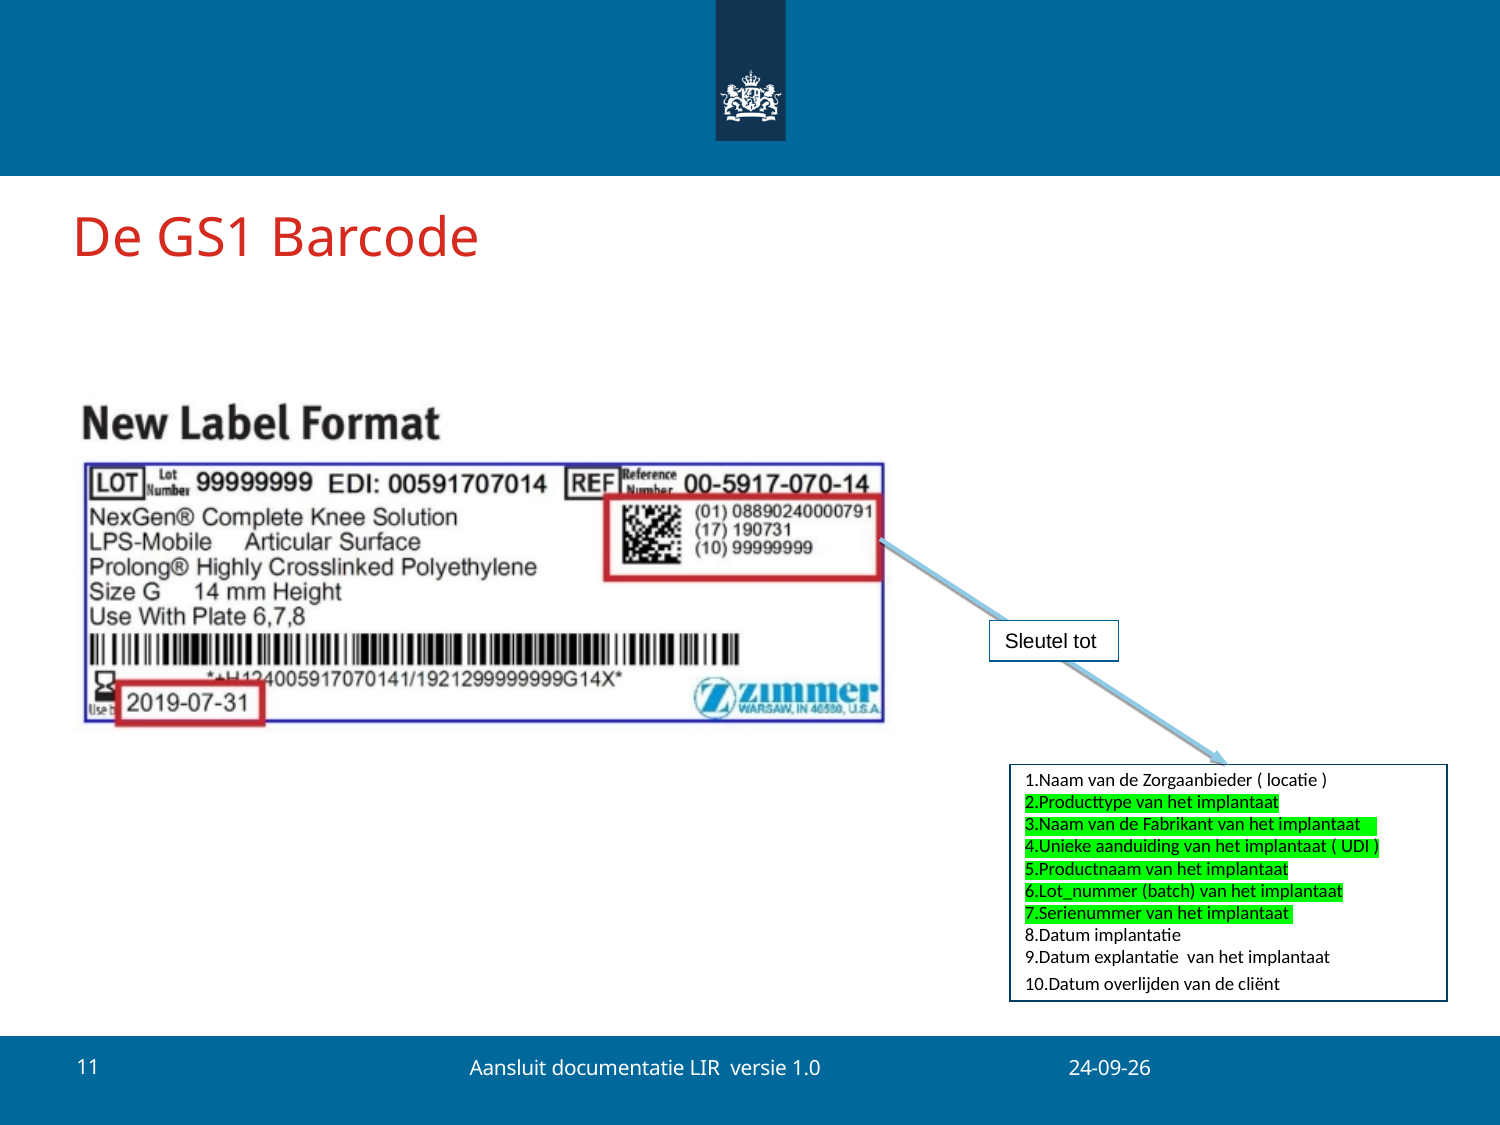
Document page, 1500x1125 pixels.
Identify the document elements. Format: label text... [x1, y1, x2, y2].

text_box Aansluit documentatie LIR versie 1.0 29-4-2019 [454, 1046, 1500, 1099]
text_box [61, 1046, 179, 1106]
text_box Sleutel tot [989, 620, 1119, 662]
text_box Naam van de Zorgaanbieder ( locatie ) Producttype van het implantaat Naam van de Fabrikant van het implantaat Unieke aanduiding van het implantaat ( UDI ) Productnaam van het implantaat Lot_nummer (batch) van het implantaat Serienummer van het implantaat Datum implantatie Datum explantatie van het implantaat Datum overlijden van de cliënt [1009, 764, 1447, 1001]
picture [61, 369, 921, 751]
title De GS1 Barcode [57, 194, 1408, 289]
